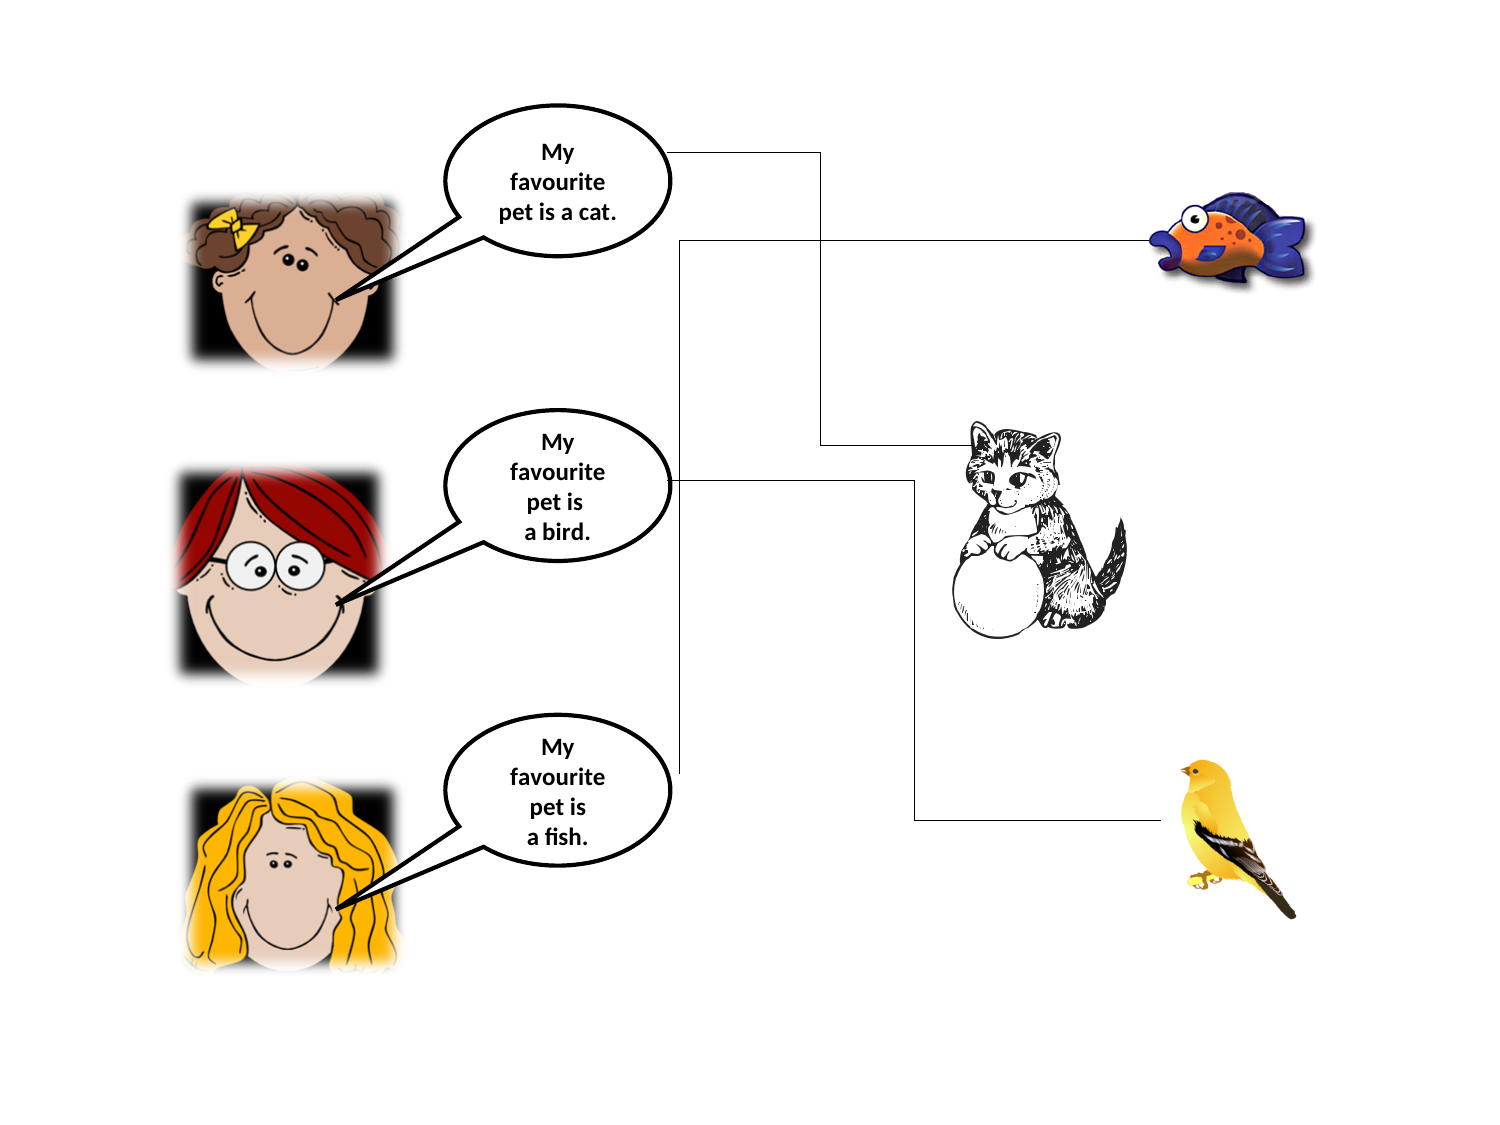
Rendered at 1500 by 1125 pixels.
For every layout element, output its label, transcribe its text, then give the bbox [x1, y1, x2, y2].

text_box My favourite pet is a fish. [335, 714, 671, 910]
picture [1171, 749, 1303, 930]
text_box My favourite pet is a cat. [335, 105, 671, 301]
picture [937, 421, 1137, 646]
picture [1148, 187, 1318, 295]
picture [162, 455, 396, 692]
picture [174, 771, 411, 980]
text_box My favourite pet is a bird. [335, 410, 671, 605]
picture [174, 185, 411, 378]
